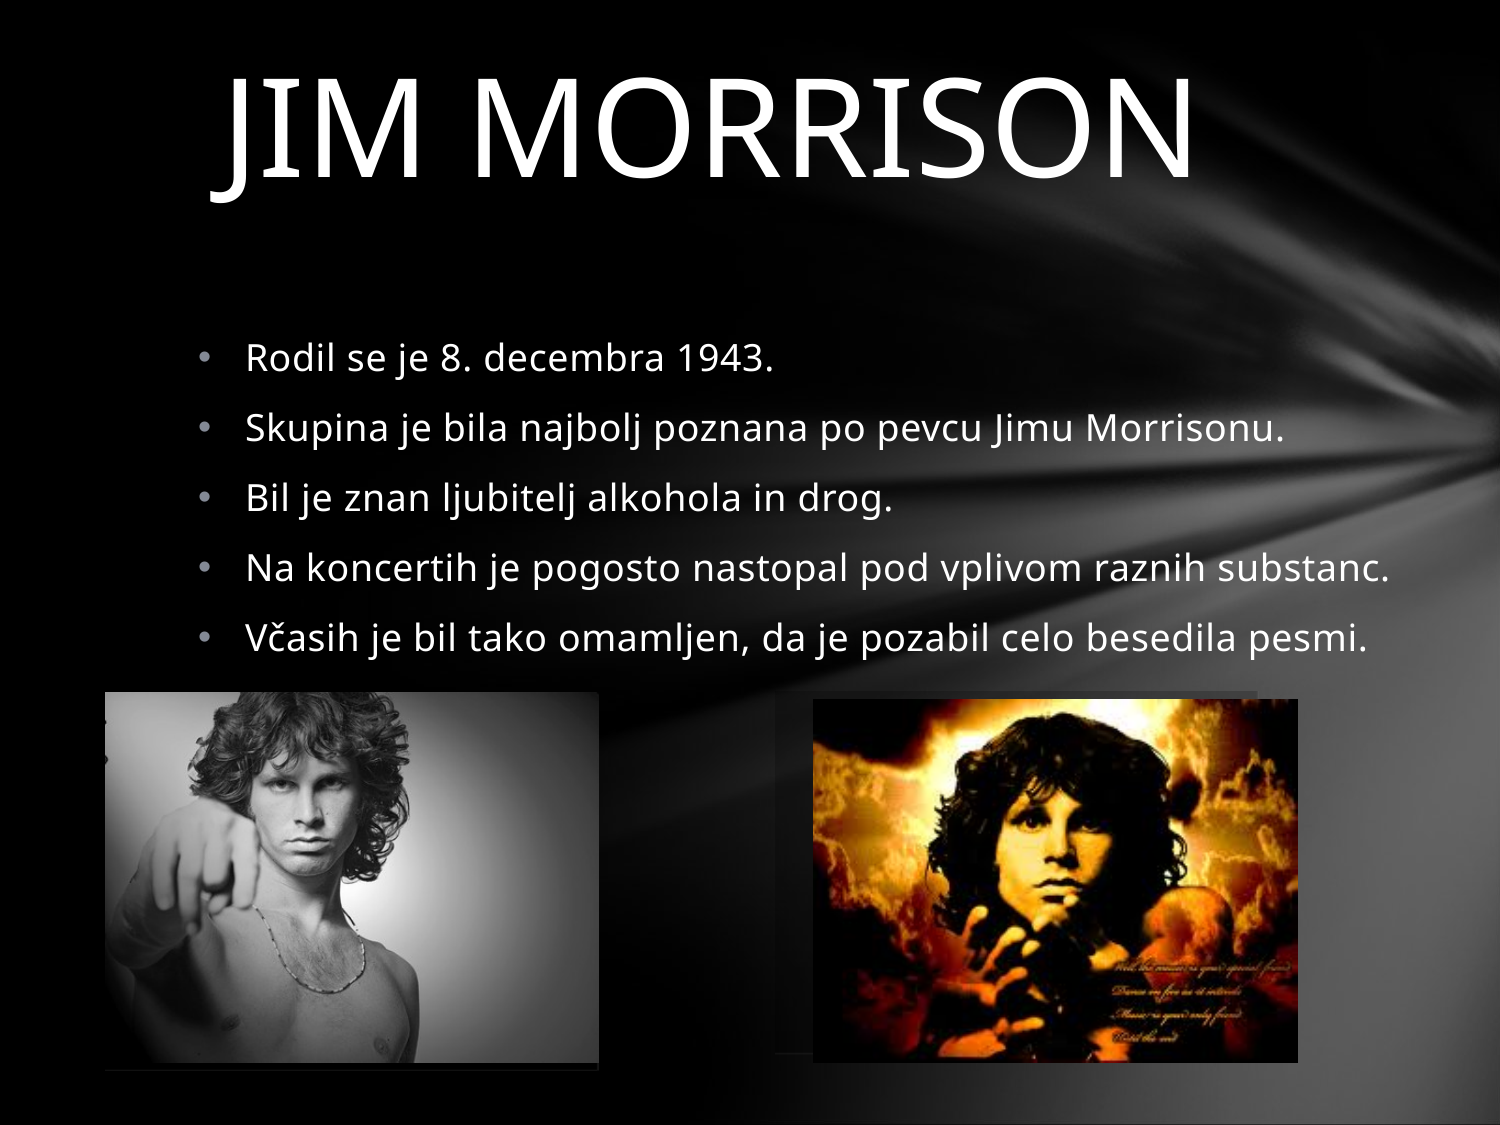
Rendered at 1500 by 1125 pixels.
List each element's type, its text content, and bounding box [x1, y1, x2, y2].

picture [0, 0, 1500, 1125]
list Rodil se je 8. decembra 1943. Skupina je bila najbolj poznana po pevcu Jimu Morrisonu. Bil je znan ljubitelj alkohola in drog. Na koncertih je pogosto nastopal pod vplivom raznih substanc. Včasih je bil tako omamljen, da je pozabil celo besedila pesmi. [183, 326, 1443, 1102]
text_box JIM MORRISON [206, 0, 1294, 213]
